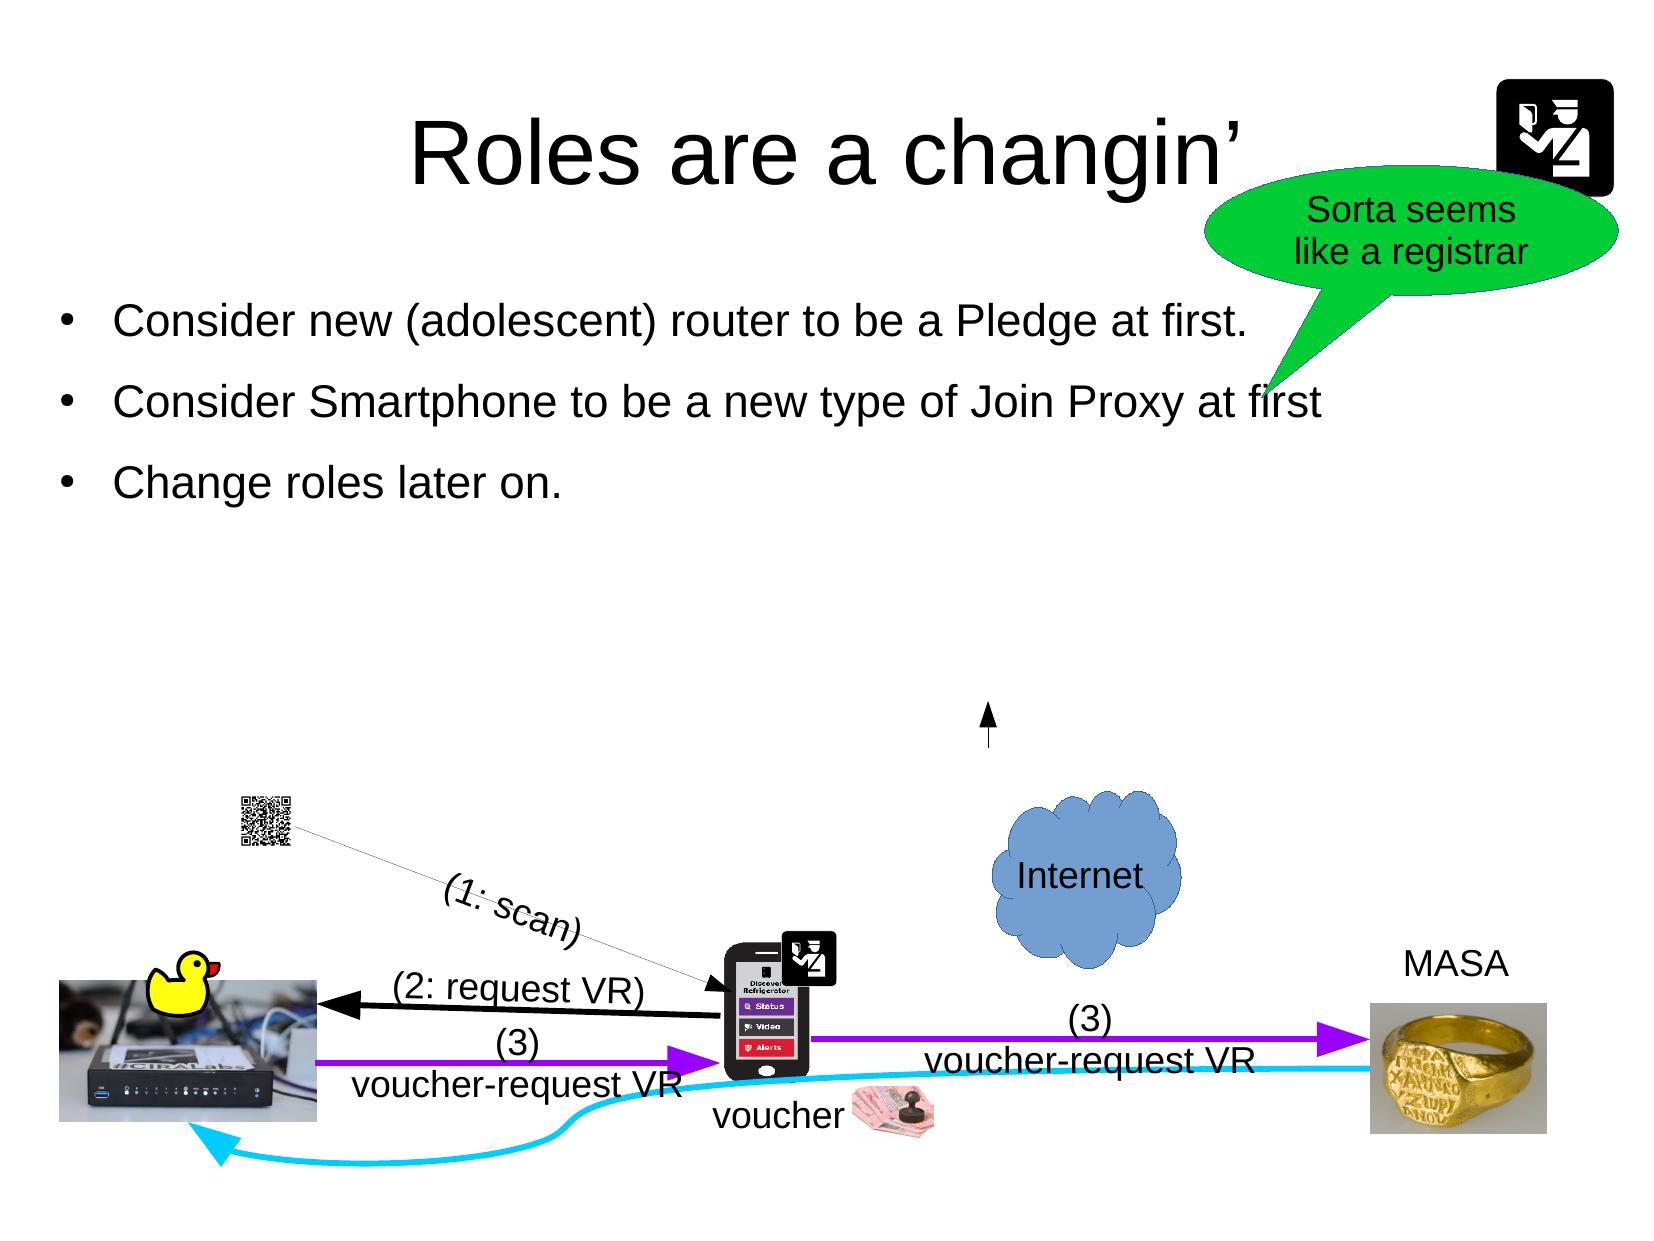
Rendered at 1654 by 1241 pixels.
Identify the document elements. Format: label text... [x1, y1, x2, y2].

text_box Sorta seems like a registrar [1204, 165, 1619, 398]
picture [746, 1082, 813, 1087]
text_box Internet [992, 791, 1182, 969]
picture [236, 791, 296, 851]
picture [59, 944, 317, 1123]
picture [852, 1086, 934, 1141]
picture [1492, 74, 1619, 201]
picture [1370, 1003, 1547, 1134]
title Roles are a changin’ [82, 49, 1571, 257]
text_box MASA [1388, 935, 1524, 993]
list Consider new (adolescent) router to be a Pledge at first. Consider Smartphone to be a new type of Join Proxy at first Change roles later on. [41, 295, 1630, 615]
picture [720, 929, 839, 1081]
